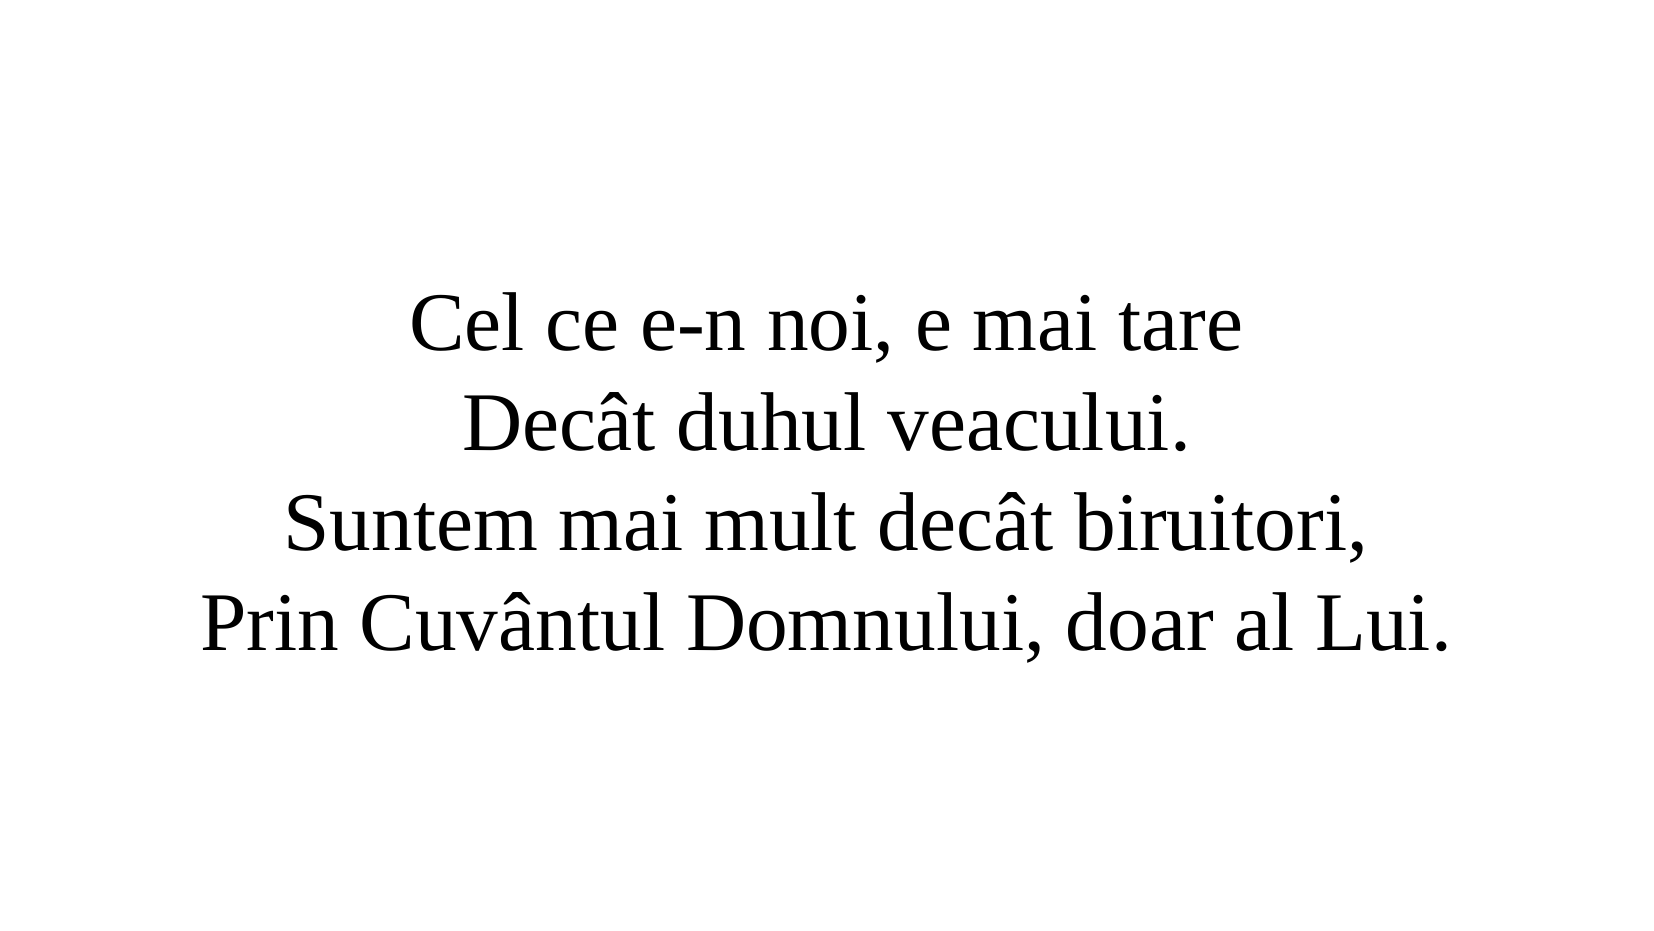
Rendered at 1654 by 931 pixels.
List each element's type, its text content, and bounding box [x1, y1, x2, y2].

subtitle Cel ce e-n noi, e mai tare Decât duhul veacului. Suntem mai mult decât biruitori, Prin Cuvântul Domnului, doar al Lui. [0, 259, 1654, 632]
